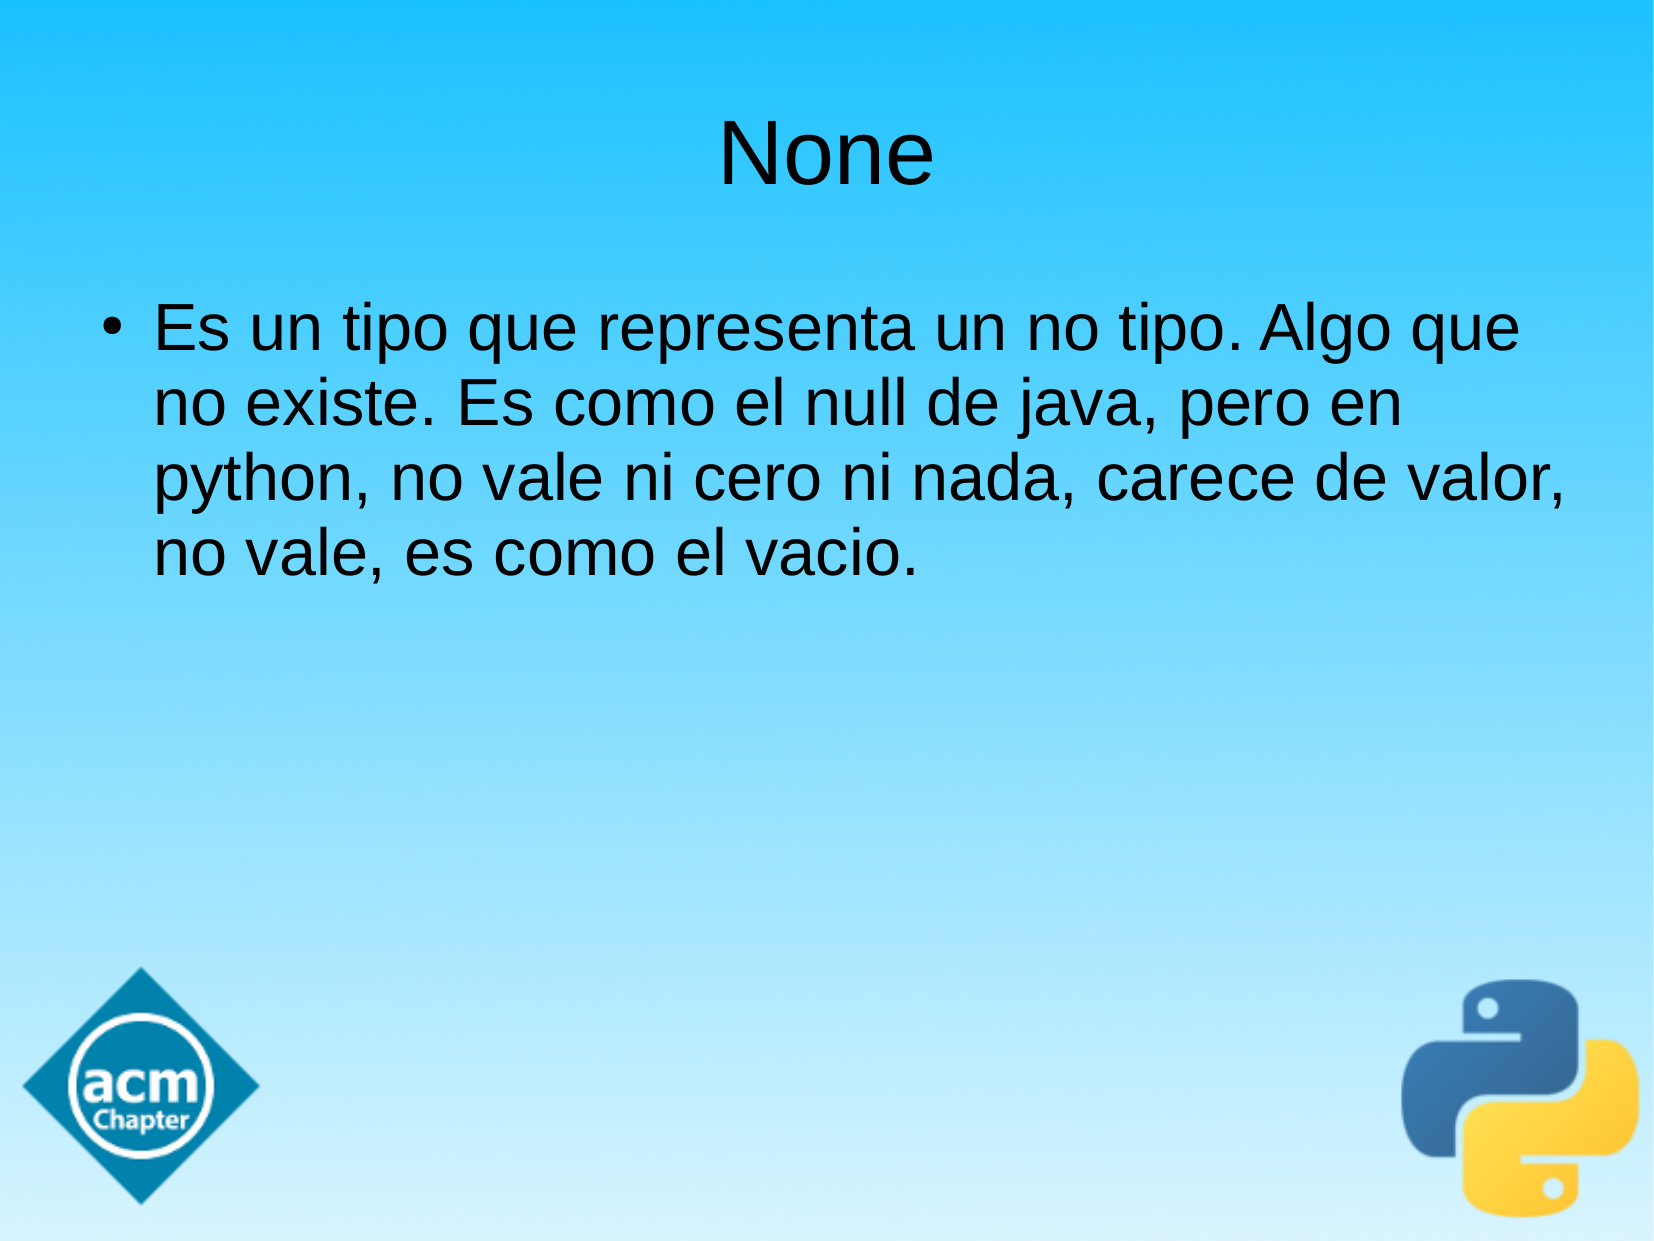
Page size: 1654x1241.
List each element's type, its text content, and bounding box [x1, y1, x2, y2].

list Es un tipo que representa un no tipo. Algo que no existe. Es como el null de java, pero en python, no vale ni cero ni nada, carece de valor, no vale, es como el vacio. [82, 290, 1571, 1010]
picture [0, 0, 1654, 1241]
title None [82, 49, 1571, 257]
